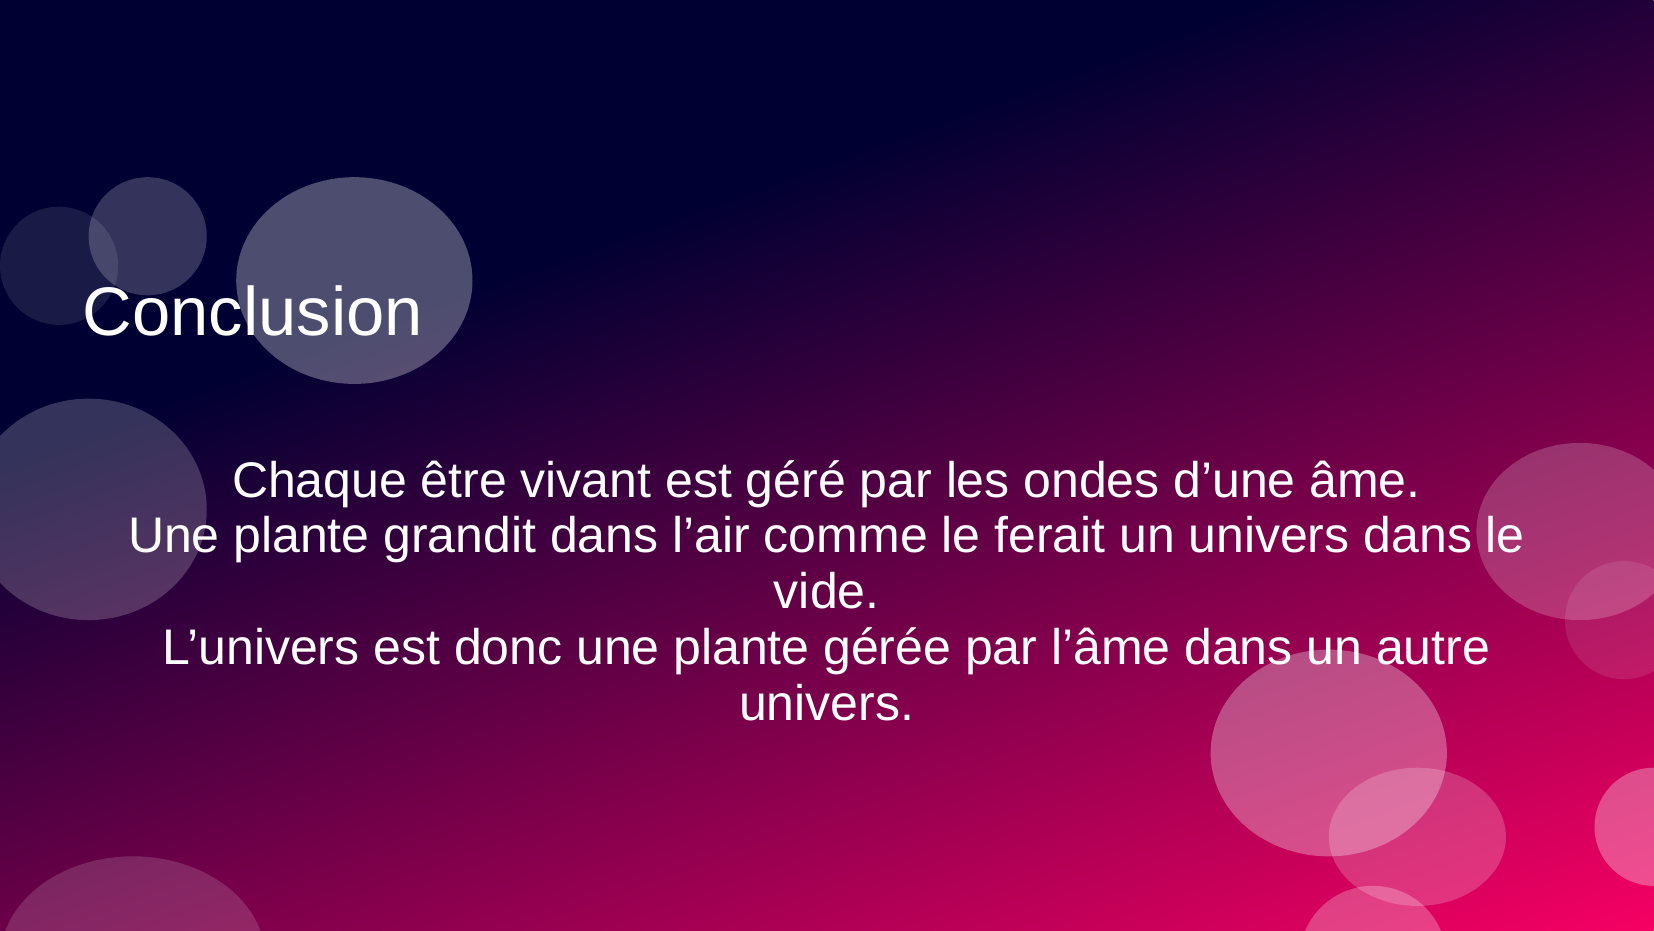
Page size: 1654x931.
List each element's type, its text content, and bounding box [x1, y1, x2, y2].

subtitle Chaque être vivant est géré par les ondes d’une âme. Une plante grandit dans l’air comme le ferait un univers dans le vide. L’univers est donc une plante gérée par l’âme dans un autre univers. [82, 425, 1571, 758]
title Conclusion [82, 234, 1571, 390]
